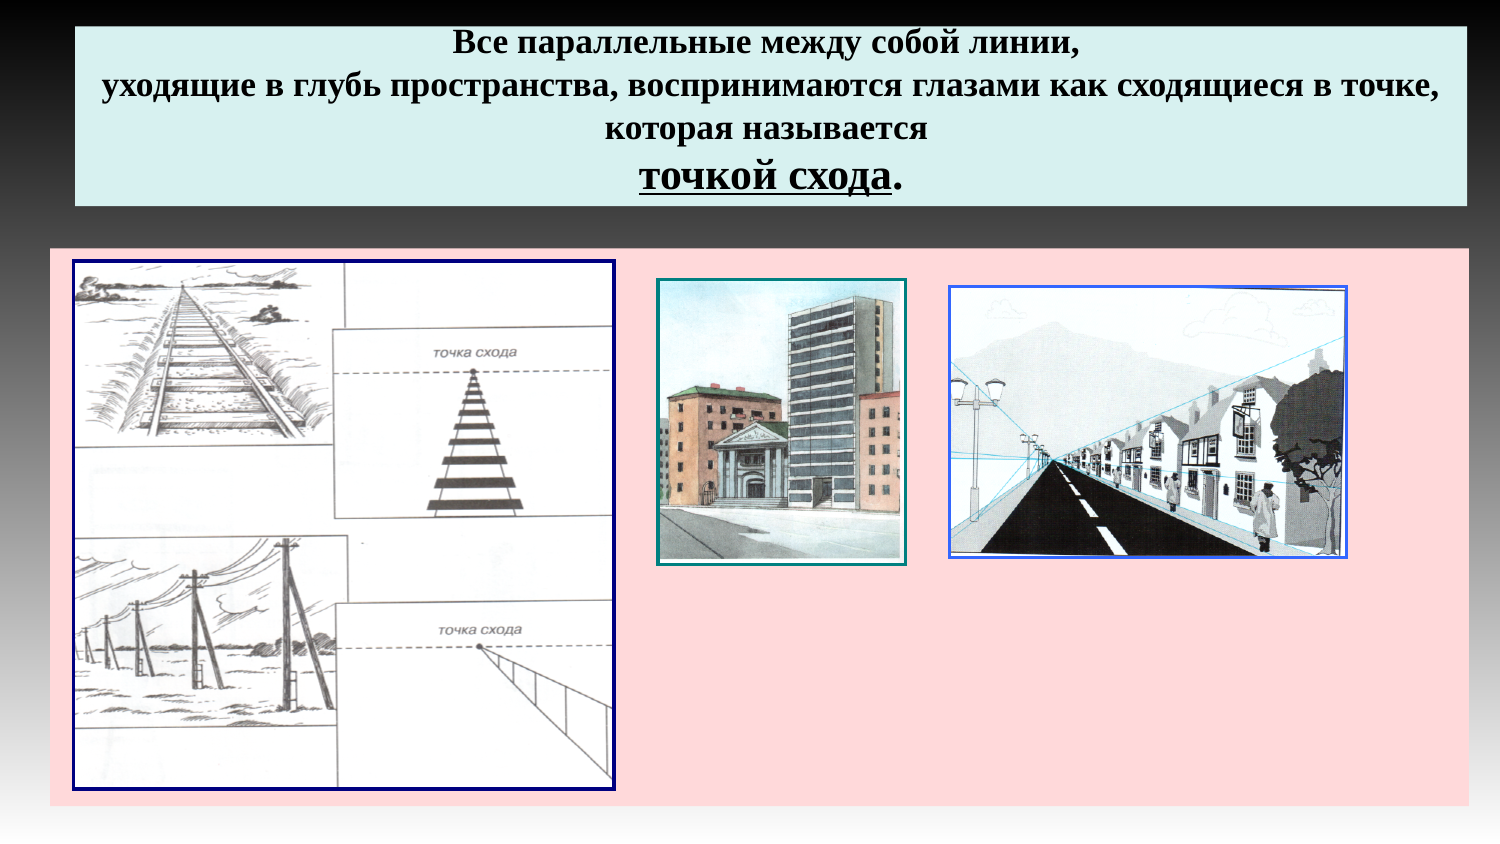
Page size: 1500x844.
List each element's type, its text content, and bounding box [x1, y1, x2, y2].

picture [659, 281, 905, 563]
picture [951, 288, 1345, 556]
title Все параллельные между собой линии, уходящие в глубь пространства, воспринимаются глазами как сходящиеся в точке, которая называется точкой схода. [75, 26, 1468, 207]
list [50, 248, 1469, 807]
picture [75, 262, 613, 788]
